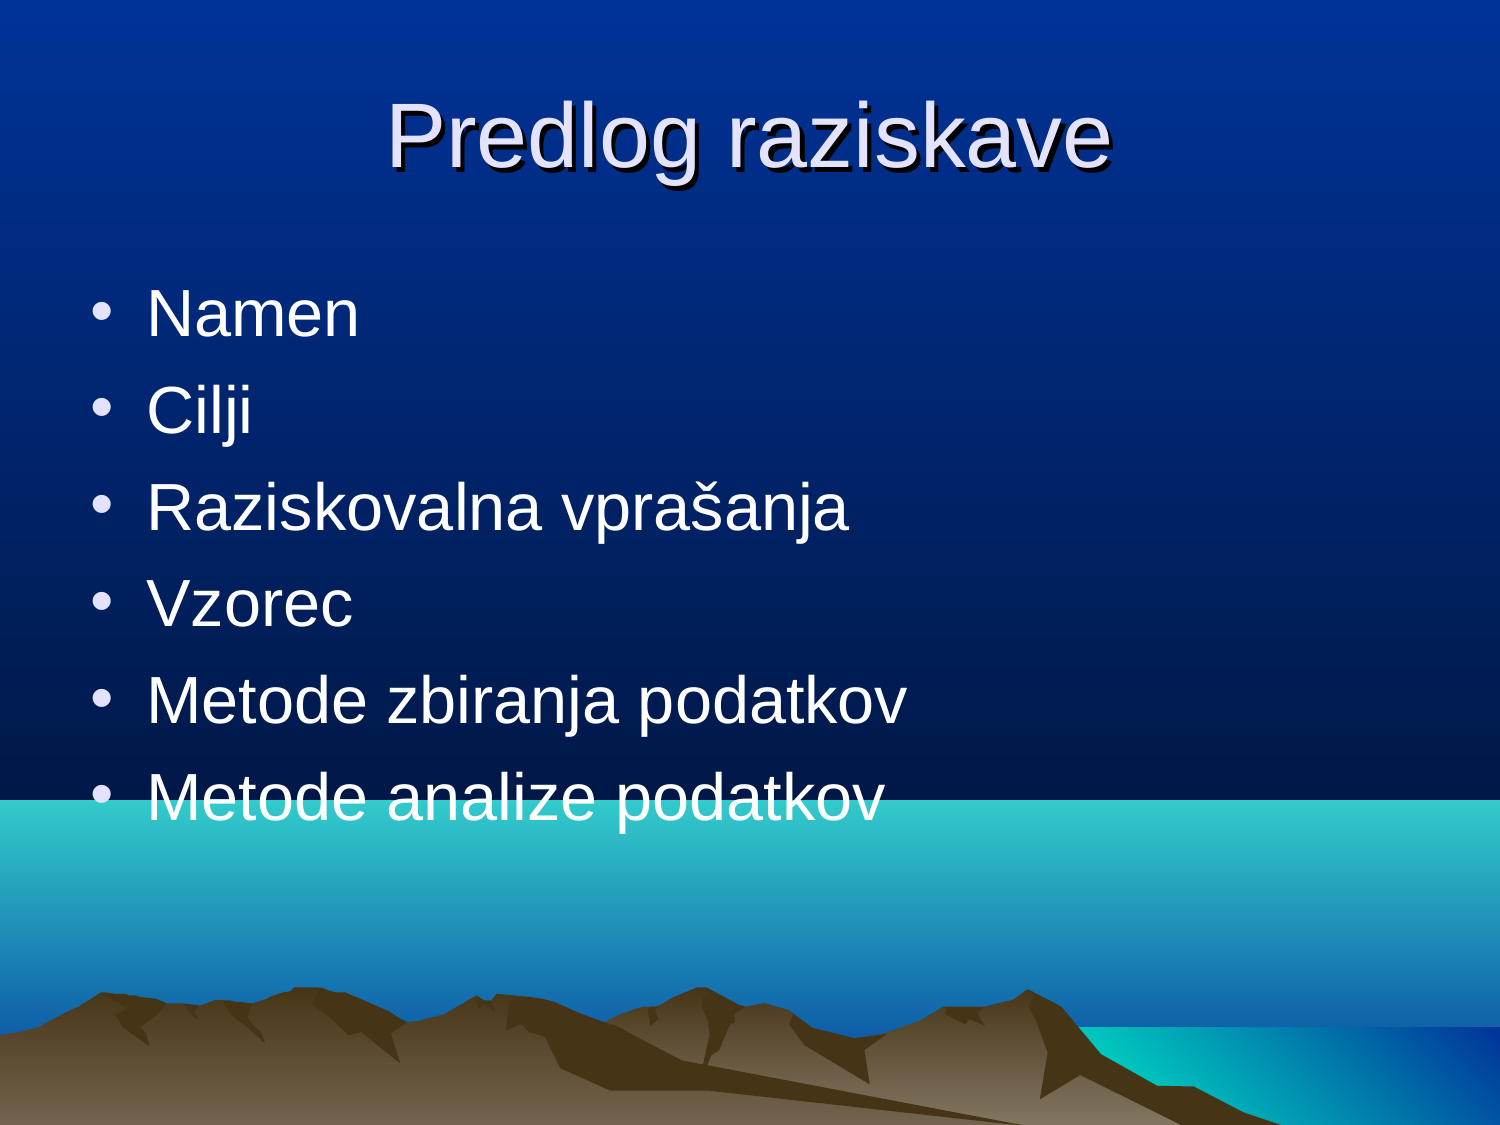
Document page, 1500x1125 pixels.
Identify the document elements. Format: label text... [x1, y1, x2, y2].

title Predlog raziskave [75, 37, 1426, 225]
list Namen Cilji Raziskovalna vprašanja Vzorec Metode zbiranja podatkov Metode analize podatkov [75, 262, 1426, 1001]
